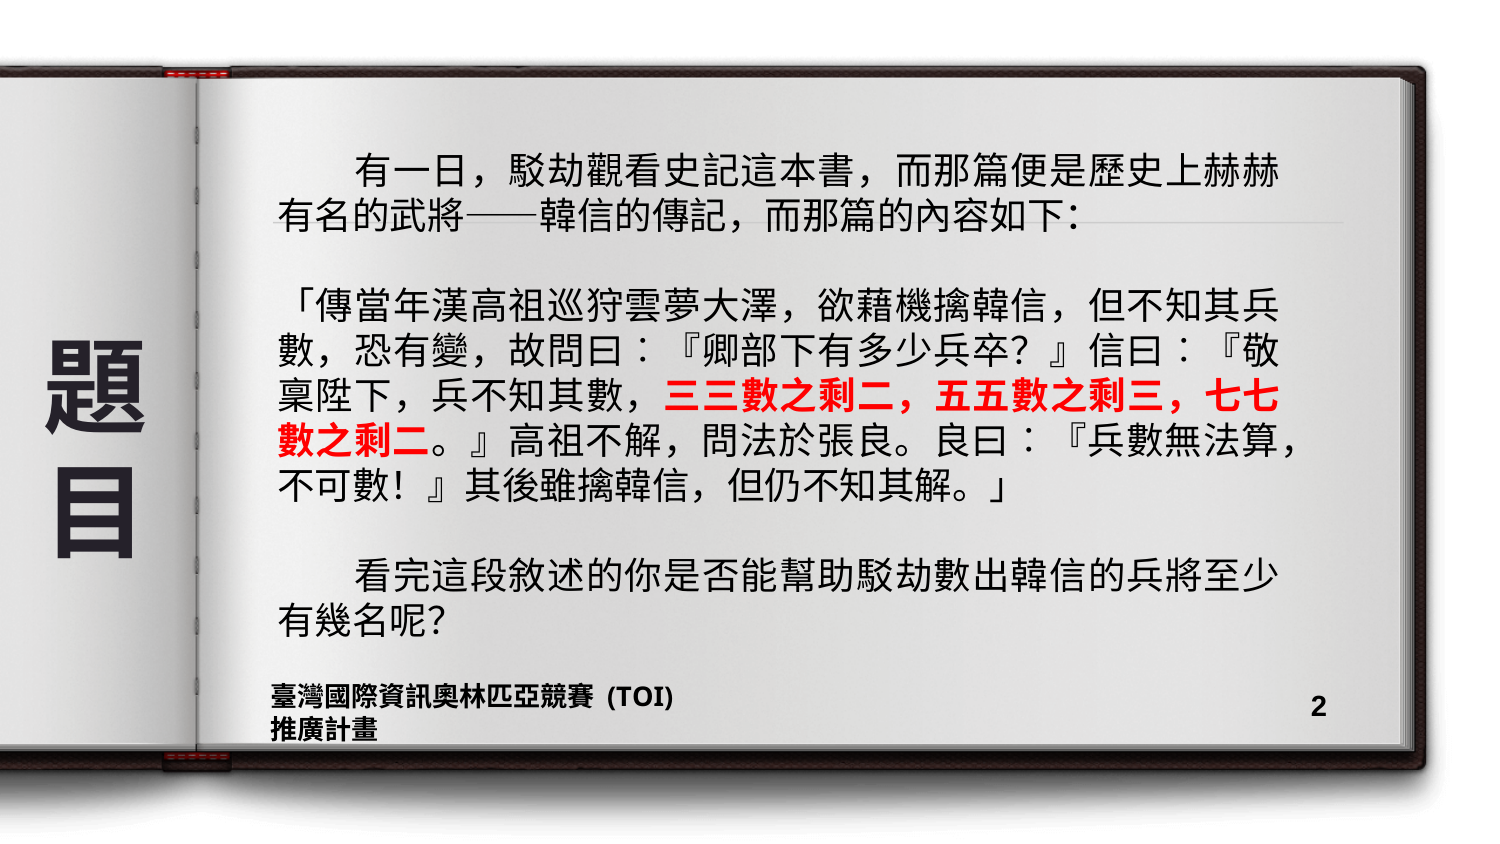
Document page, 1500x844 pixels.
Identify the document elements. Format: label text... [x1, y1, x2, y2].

text_box 題 目 [29, 307, 210, 551]
text_box 題 目 [70, 503, 119, 515]
text_box 題 目 [70, 479, 119, 491]
text_box ‹#› [1296, 672, 1386, 737]
text_box 有一日，駁劫觀看史記這本書，而那篇便是歷史上赫赫有名的武將——韓信的傳記，而那篇的內容如下： 「傳當年漢高祖巡狩雲夢大澤，欲藉機擒韓信，但不知其兵數，恐有變，故問曰︰『卿部下有多少兵卒？』信曰︰『敬稟陞下，兵不知其數，三三數之剩二，五五數之剩三，七七數之剩二。』高祖不解，問法於張良。良曰︰『兵數無法算，不可數！』其後雖擒韓信，但仍不知其解。」 看完這段敘述的你是否能幫助駁劫數出韓信的兵將至少有幾名呢？ [262, 140, 1296, 470]
text_box 題 目 [70, 527, 119, 539]
